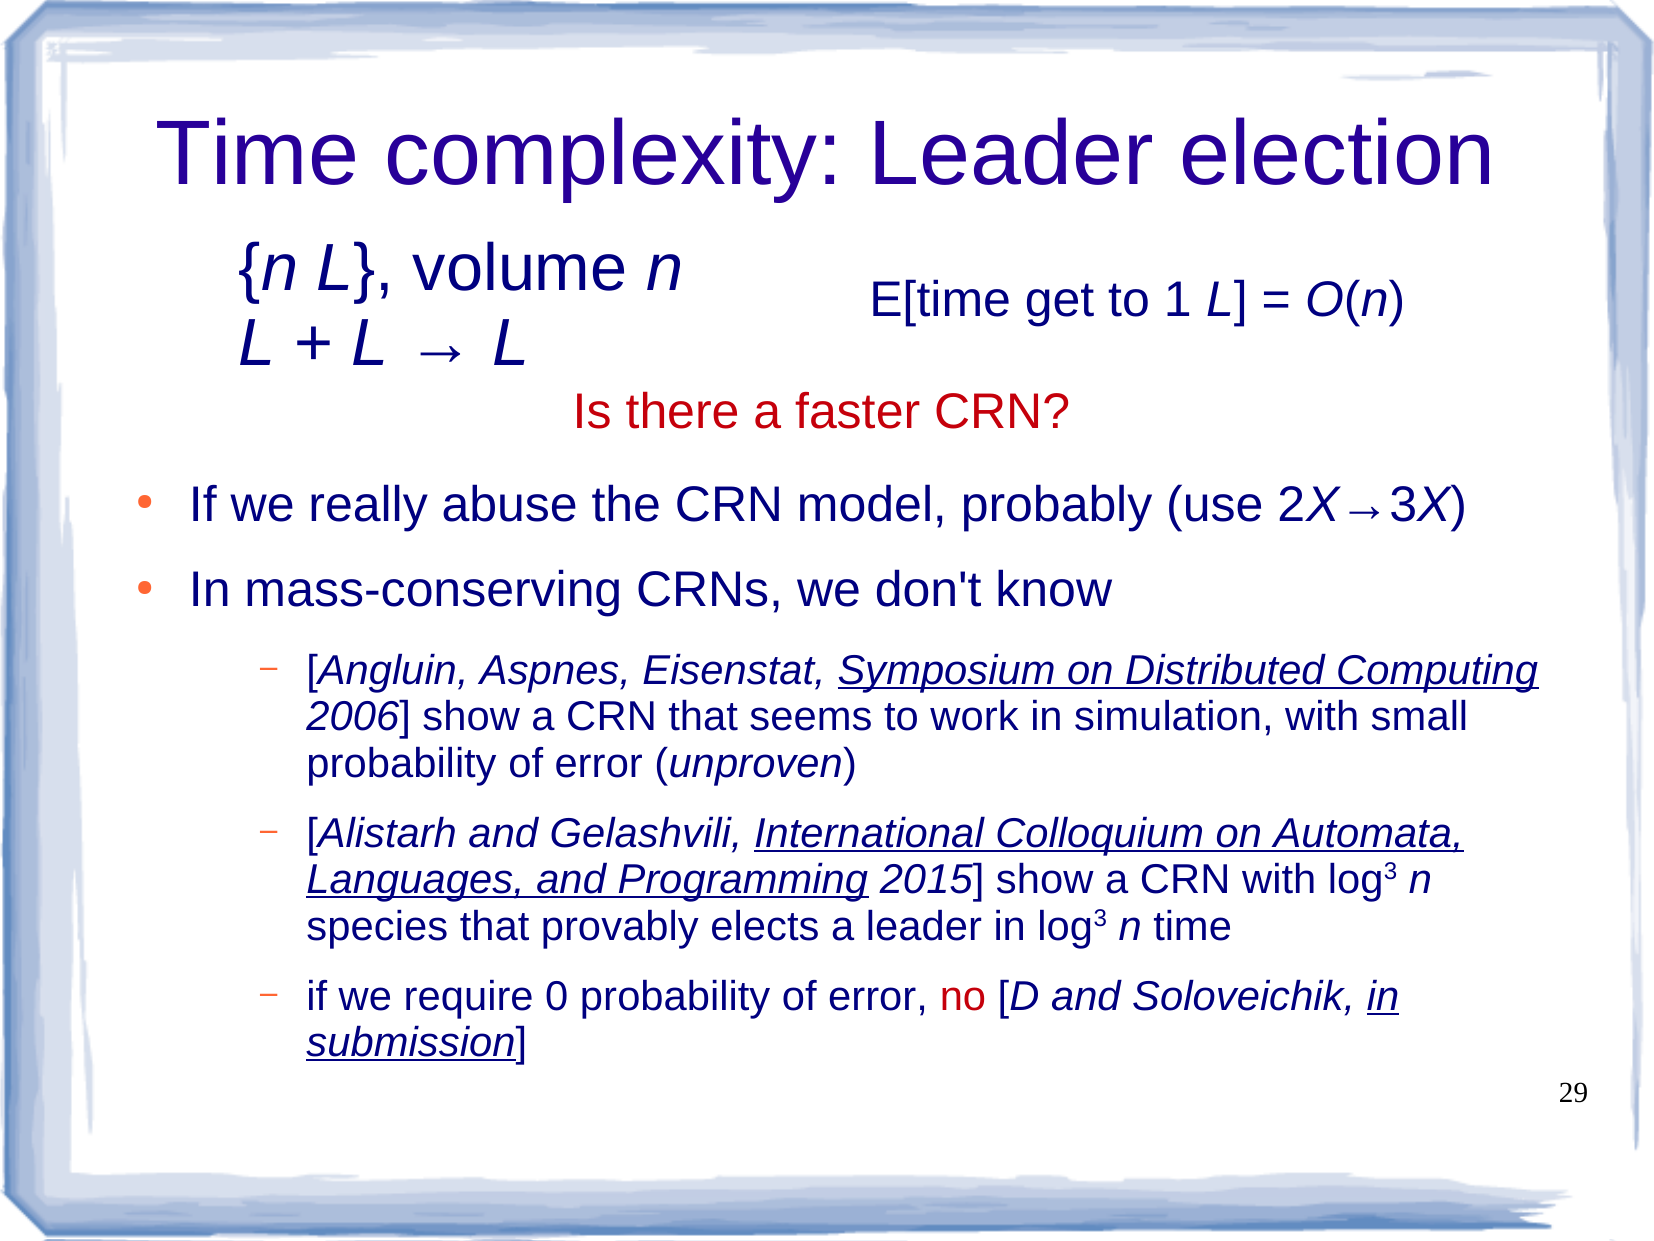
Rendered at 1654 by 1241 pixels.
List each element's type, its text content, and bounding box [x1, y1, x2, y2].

picture [0, 0, 1654, 1241]
text_box {n L}, volume n L + L → L [224, 222, 738, 387]
text_box Is there a faster CRN? [557, 375, 1100, 447]
list If we really abuse the CRN model, probably (use 2X→3X) In mass-conserving CRNs, we don't know [Angluin, Aspnes, Eisenstat, Symposium on Distributed Computing 2006] show a CRN that seems to work in simulation, with small probability of error (unproven) [Alistarh and Gelashvili, International Colloquium on Automata, Languages, and Programming 2015] show a CRN with log3 n species that provably elects a leader in log3 n time if we require 0 probability of error, no [D and Soloveichik, in submission] [118, 475, 1571, 1066]
title Time complexity: Leader election [82, 49, 1571, 257]
text_box E[time get to 1 L] = O(n) [854, 263, 1493, 335]
